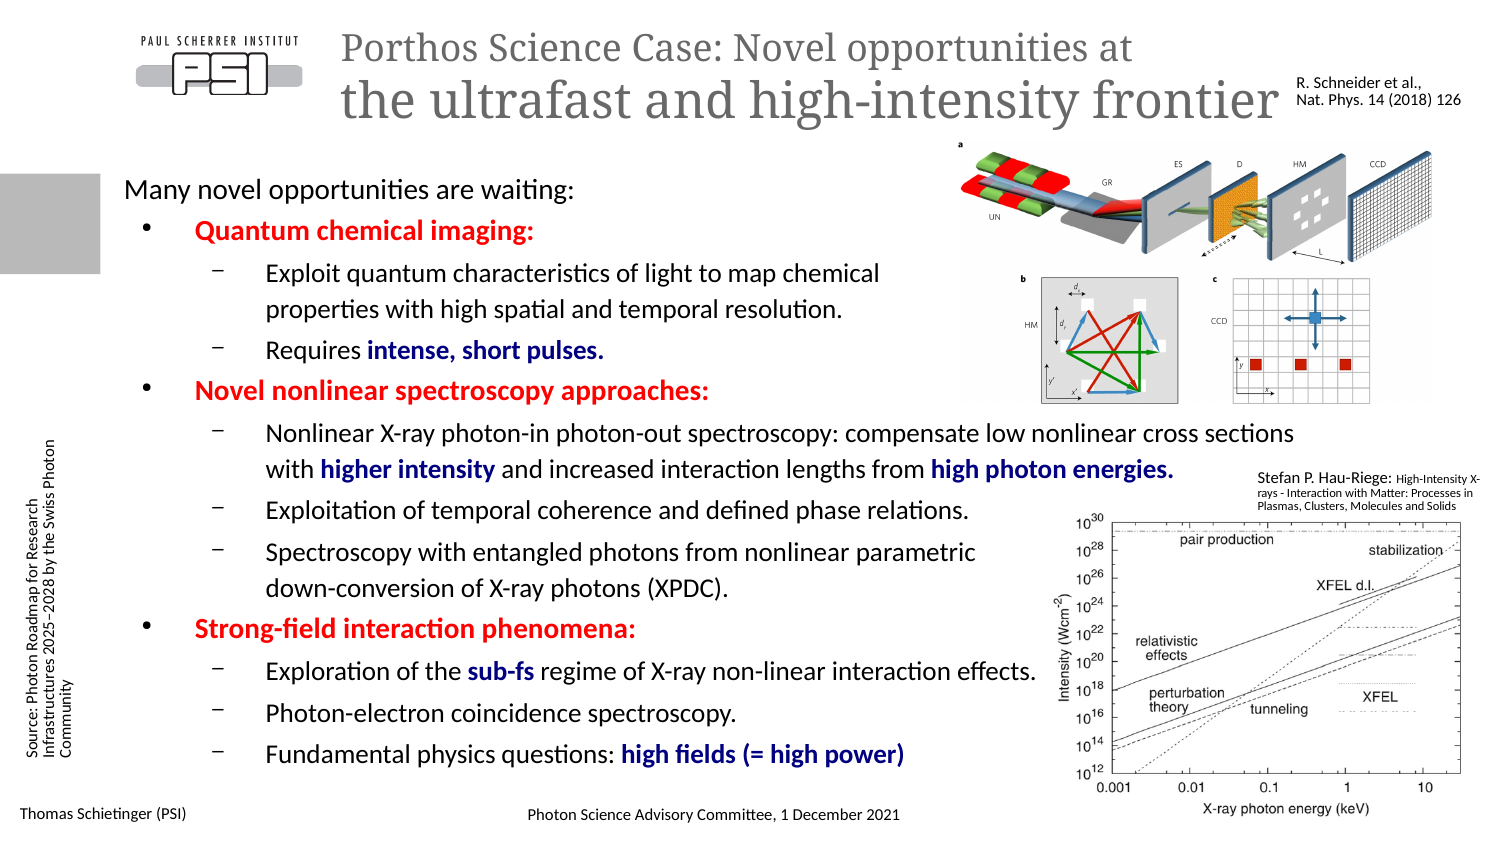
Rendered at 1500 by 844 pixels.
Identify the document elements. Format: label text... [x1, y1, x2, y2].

text_box Stefan P. Hau-Riege: High-Intensity X-rays - Interaction with Matter: Processes in Plasmas, Clusters, Molecules and Solids [1242, 463, 1500, 521]
text_box R. Schneider et al., Nat. Phys. 14 (2018) 126 [1281, 68, 1500, 117]
picture [958, 139, 1432, 404]
list Many novel opportunities are waiting: Quantum chemical imaging: Exploit quantum characteristics of light to map chemical properties with high spatial and temporal resolution. Requires intense, short pulses. Novel nonlinear spectroscopy approaches: Nonlinear X-ray photon-in photon-out spectroscopy: compensate low nonlinear cross sections with higher intensity and increased interaction lengths from high photon energies. Exploitation of temporal coherence and defined phase relations. Spectroscopy with entangled photons from nonlinear parametric down-conversion of X-ray photons (XPDC). Strong-field interaction phenomena: Exploration of the sub-fs regime of X-ray non-linear interaction effects. Photon-electron coincidence spectroscopy. Fundamental physics questions: high fields (= high power) [123, 170, 1320, 727]
title Porthos Science Case: Novel opportunities at the ultrafast and high-intensity frontier [340, 23, 1442, 143]
text_box Source: Photon Roadmap for Research Infrastructures 2025–2028 by the Swiss Photon Community [17, 401, 83, 774]
picture [1049, 521, 1466, 823]
